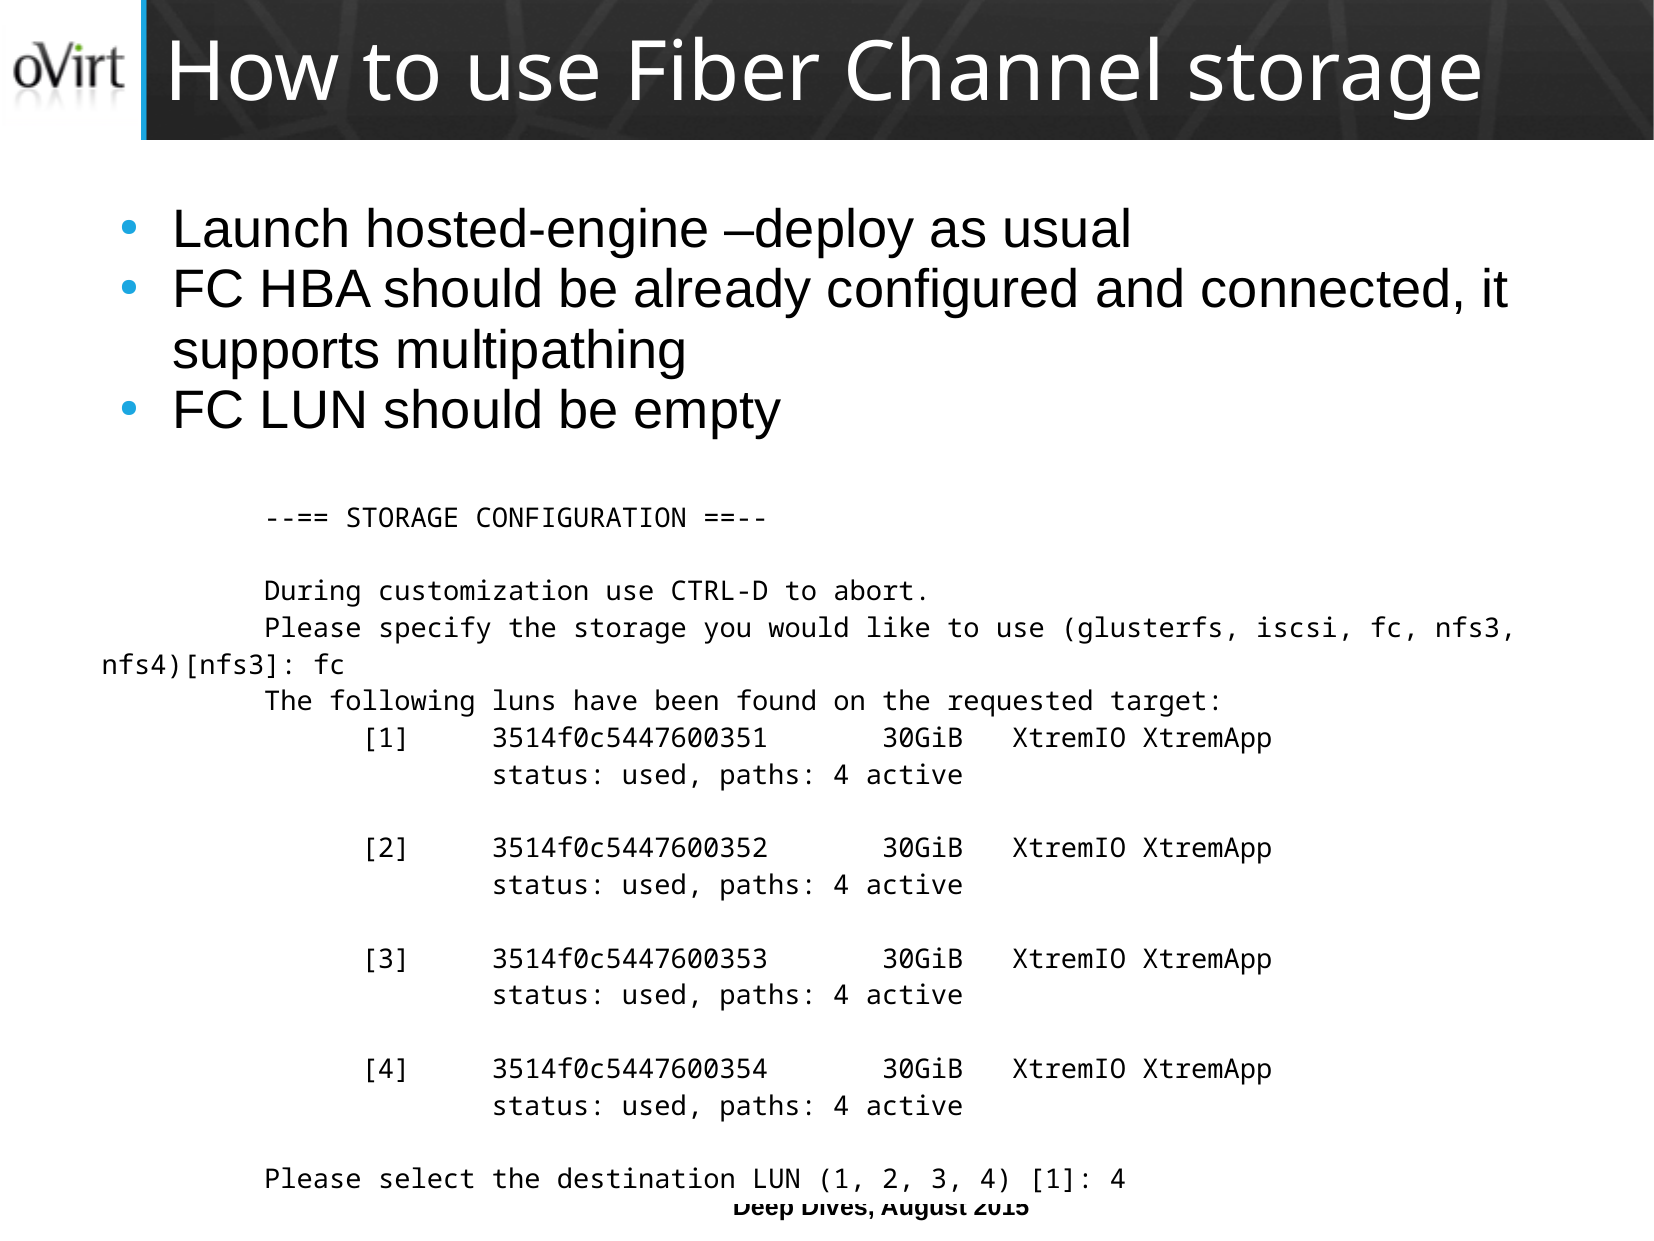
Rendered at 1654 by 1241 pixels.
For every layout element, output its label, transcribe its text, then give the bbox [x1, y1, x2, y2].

text_box Launch hosted-engine –deploy as usual FC HBA should be already configured and connected, it supports multipathing FC LUN should be empty [86, 190, 1576, 448]
title How to use Fiber Channel storage [164, 18, 1653, 119]
text_box --== STORAGE CONFIGURATION ==-- During customization use CTRL-D to abort. Please specify the storage you would like to use (glusterfs, iscsi, fc, nfs3, nfs4)[nfs3]: fc The following luns have been found on the requested target: [1] 3514f0c5447600351 30GiB XtremIO XtremApp status: used, paths: 4 active [2] 3514f0c5447600352 30GiB XtremIO XtremApp status: used, paths: 4 active [3] 3514f0c5447600353 30GiB XtremIO XtremApp status: used, paths: 4 active [4] 3514f0c5447600354 30GiB XtremIO XtremApp status: used, paths: 4 active Please select the destination LUN (1, 2, 3, 4) [1]: 4 [86, 454, 1576, 1141]
picture [0, 0, 1654, 140]
